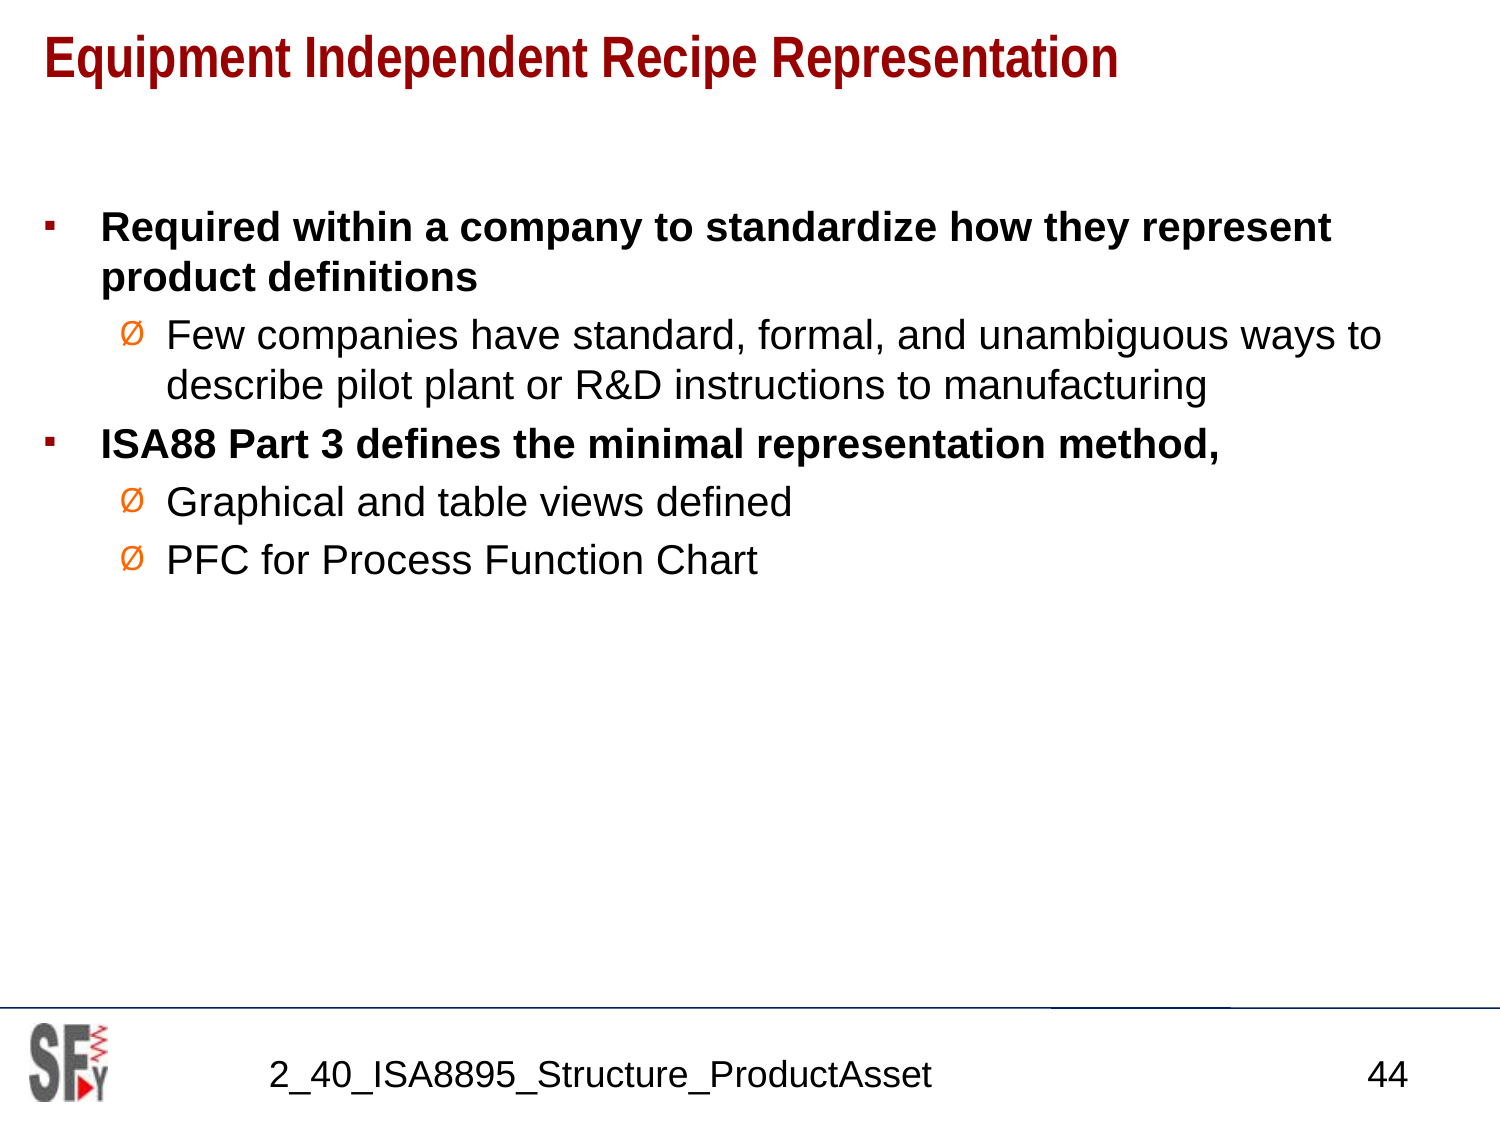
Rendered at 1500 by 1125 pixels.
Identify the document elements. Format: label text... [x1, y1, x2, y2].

title Equipment Independent Recipe Representation [29, 12, 1471, 138]
footer 2_40_ISA8895_Structure_ProductAsset [253, 1034, 1336, 1103]
slide_number <numéro> [1352, 1034, 1490, 1103]
picture [29, 1023, 108, 1102]
list Required within a company to standardize how they represent product definitions Few companies have standard, formal, and unambiguous ways to describe pilot plant or R&D instructions to manufacturing ISA88 Part 3 defines the minimal representation method, Graphical and table views defined PFC for Process Function Chart [29, 184, 1471, 988]
